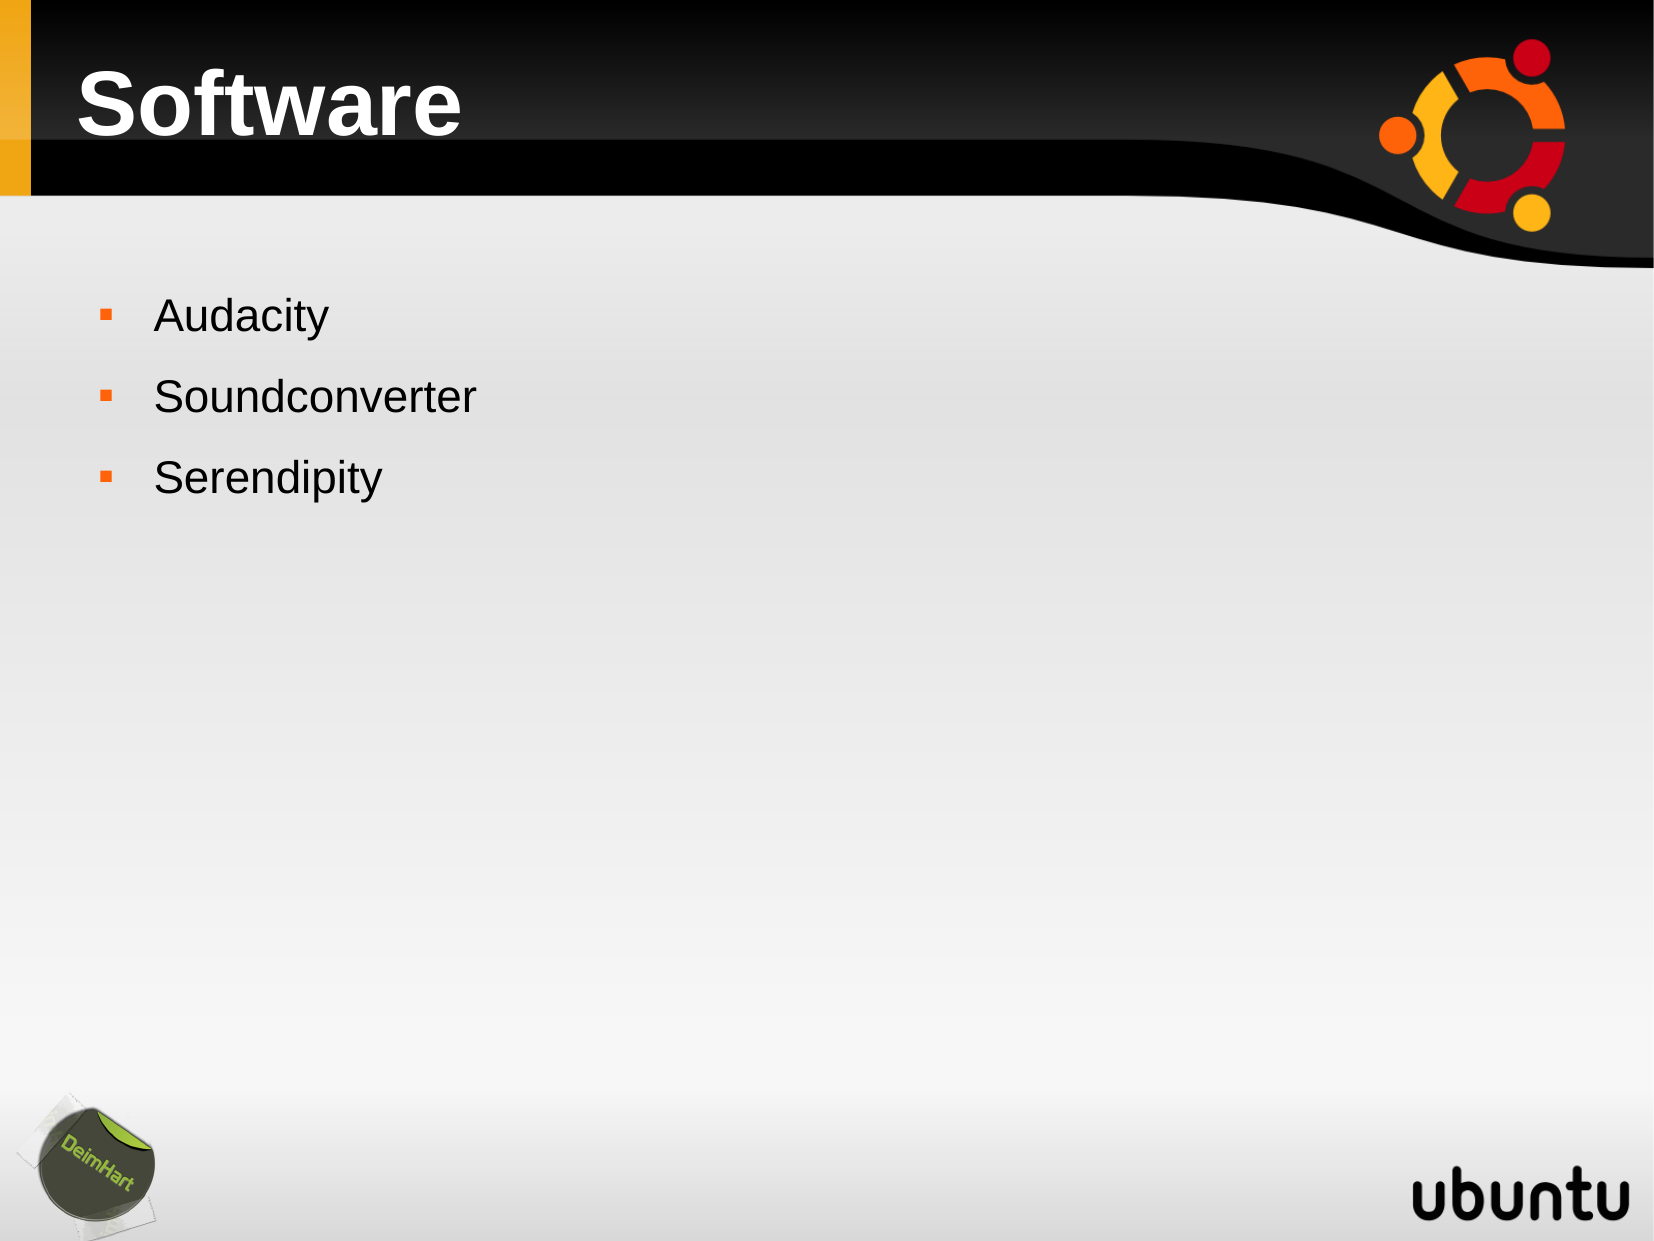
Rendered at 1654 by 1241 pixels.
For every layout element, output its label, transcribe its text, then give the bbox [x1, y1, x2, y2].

picture [0, 0, 1654, 1241]
list Audacity Soundconverter Serendipity [82, 290, 1571, 1109]
title Software [76, 0, 1565, 208]
